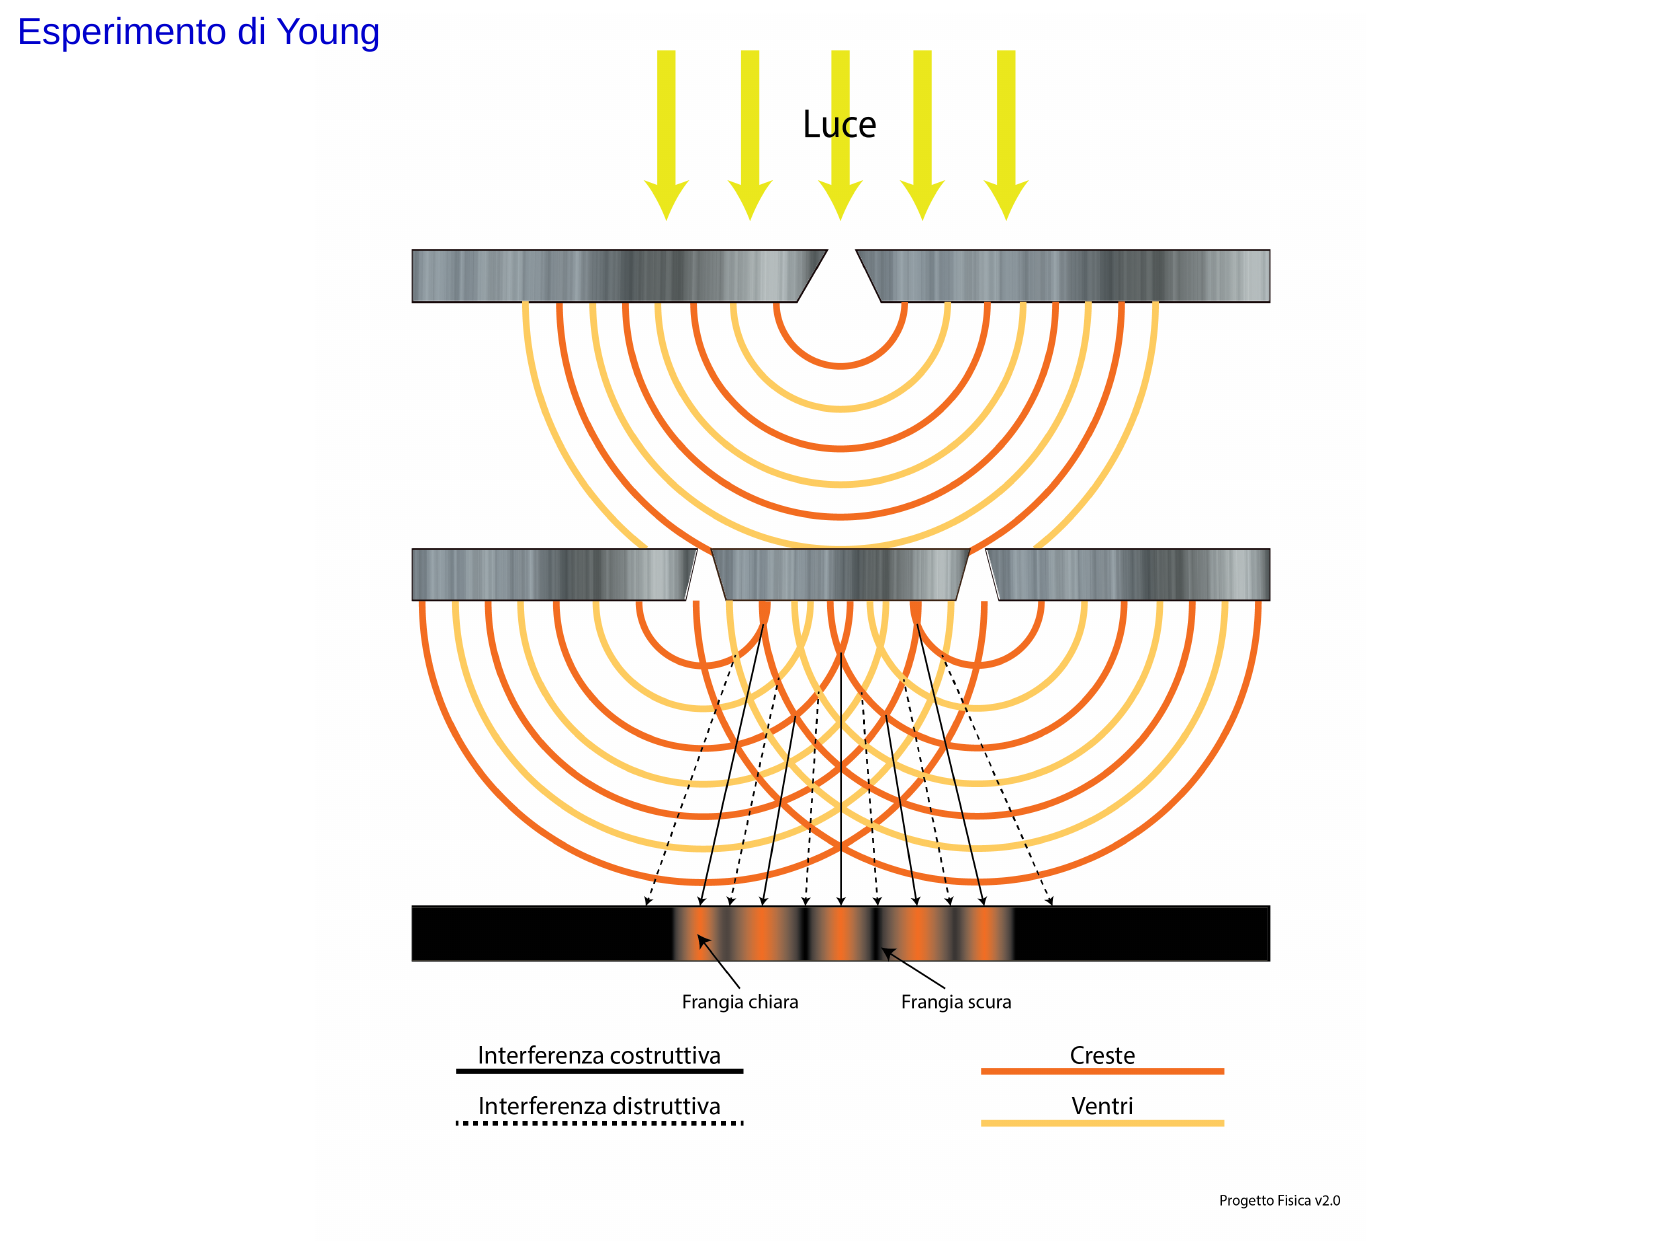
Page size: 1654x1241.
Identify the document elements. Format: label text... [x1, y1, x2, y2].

text_box Esperimento di Young [2, 3, 496, 102]
picture [315, 13, 1366, 1241]
